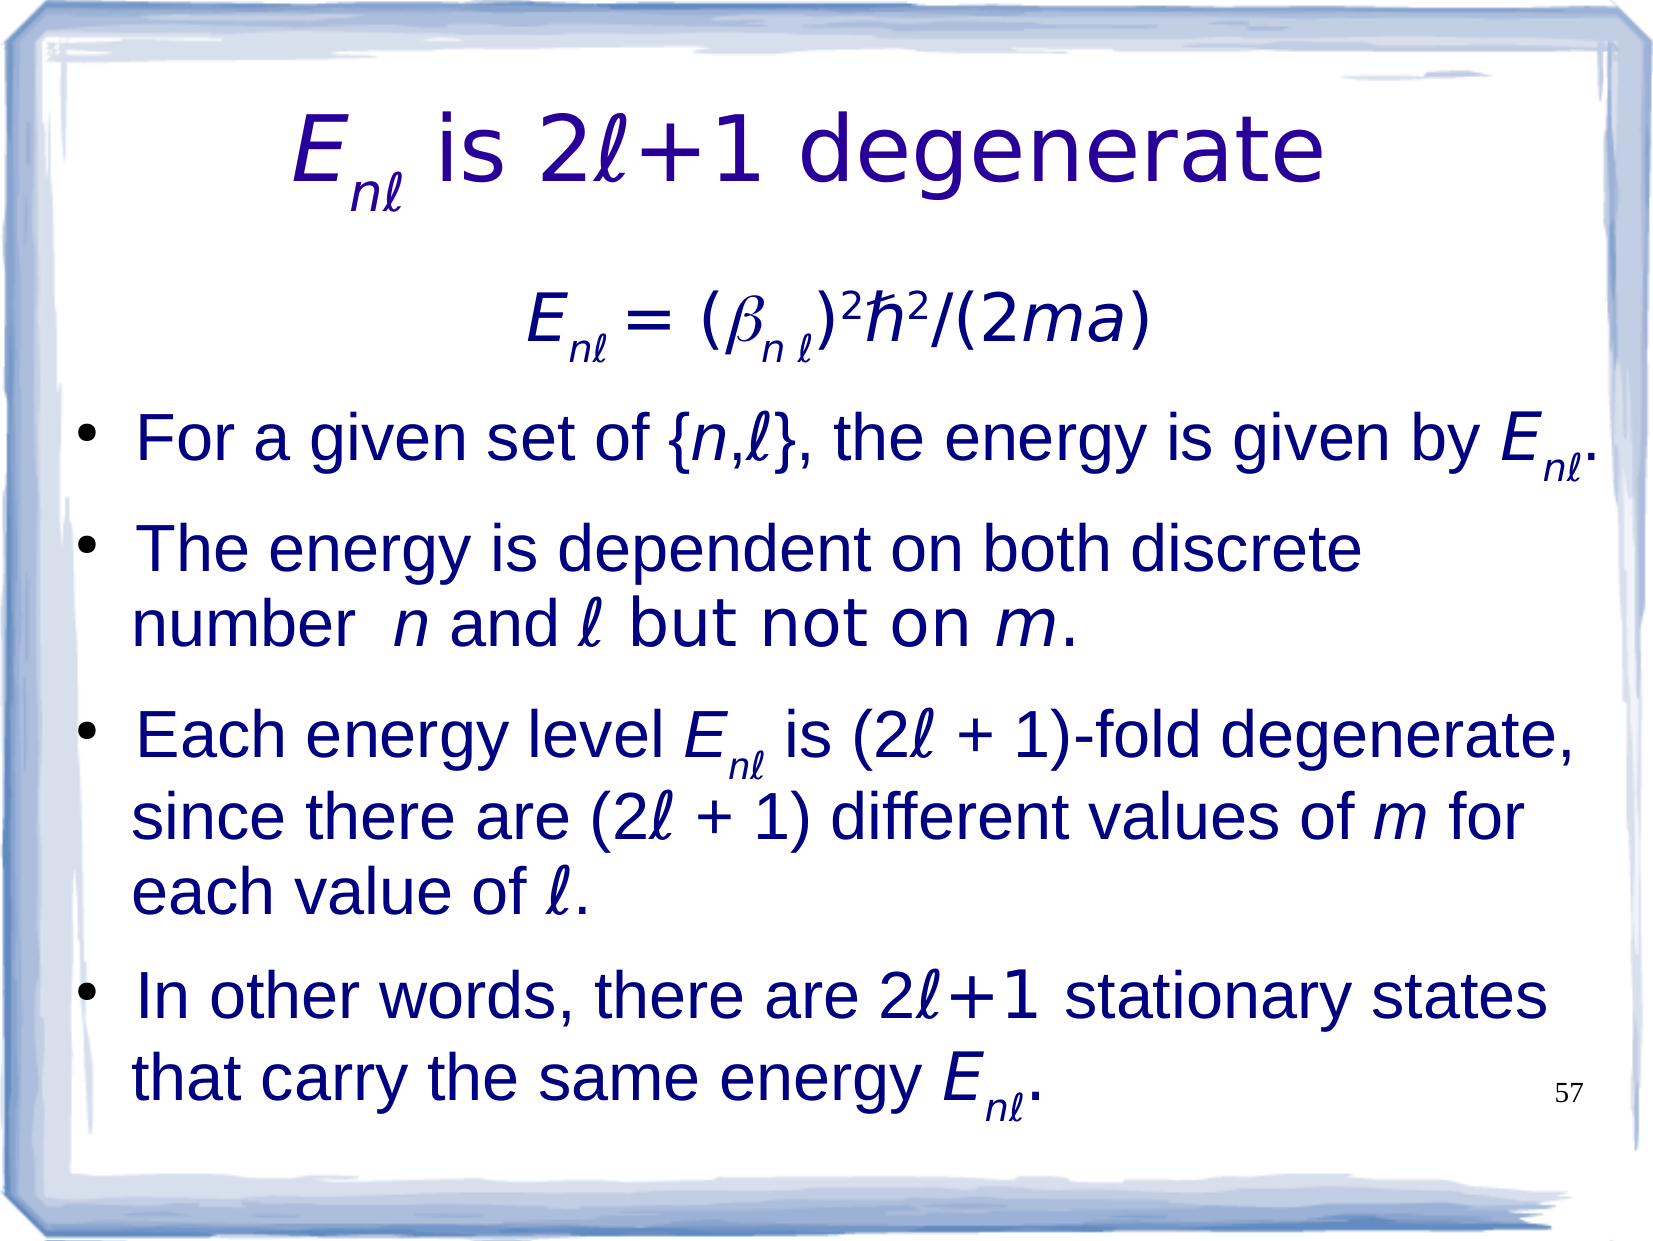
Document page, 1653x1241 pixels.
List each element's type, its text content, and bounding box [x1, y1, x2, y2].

title Enℓ is 2ℓ+1 degenerate [82, 49, 1567, 253]
picture [0, 0, 1653, 1241]
list Enℓ = (bn ℓ)2ℏ2/(2ma) For a given set of {n,ℓ}, the energy is given by Enℓ. The energy is dependent on both discrete number n and ℓ but not on m. Each energy level Enℓ is (2ℓ + 1)-fold degenerate, since there are (2ℓ + 1) different values of m for each value of ℓ. In other words, there are 2ℓ+1 stationary states that carry the same energy Enℓ. [75, 270, 1606, 1144]
